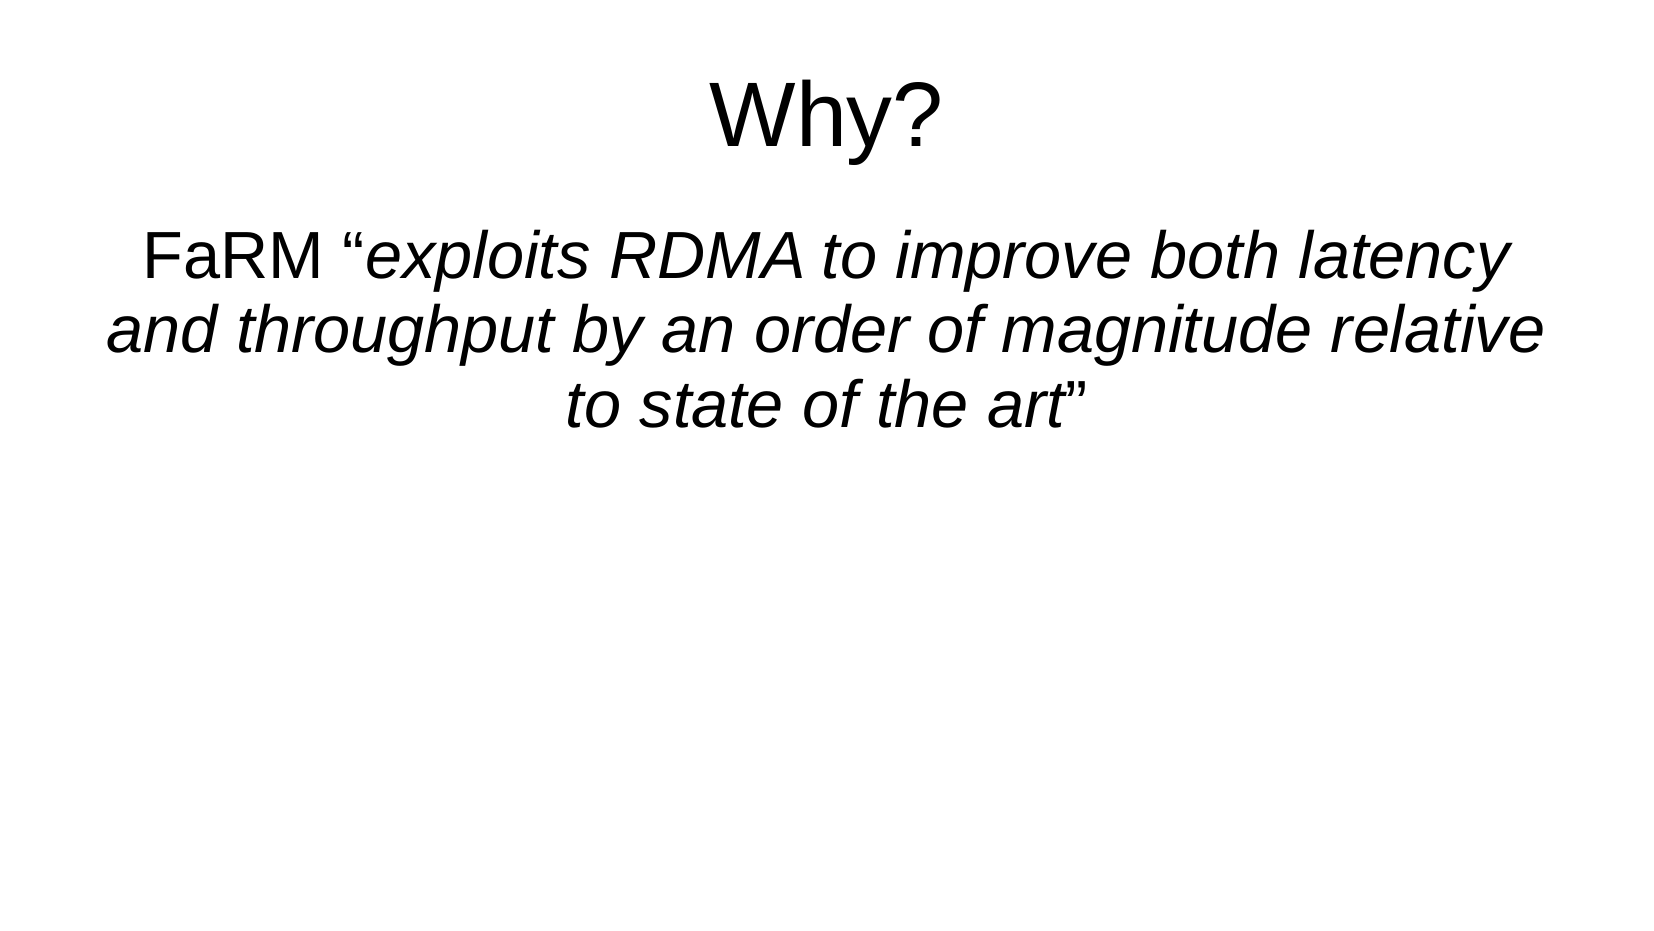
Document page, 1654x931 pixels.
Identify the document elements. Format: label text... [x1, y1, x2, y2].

list FaRM “exploits RDMA to improve both latency and throughput by an order of magnitude relative to state of the art” [82, 217, 1571, 758]
title Why? [82, 37, 1571, 193]
